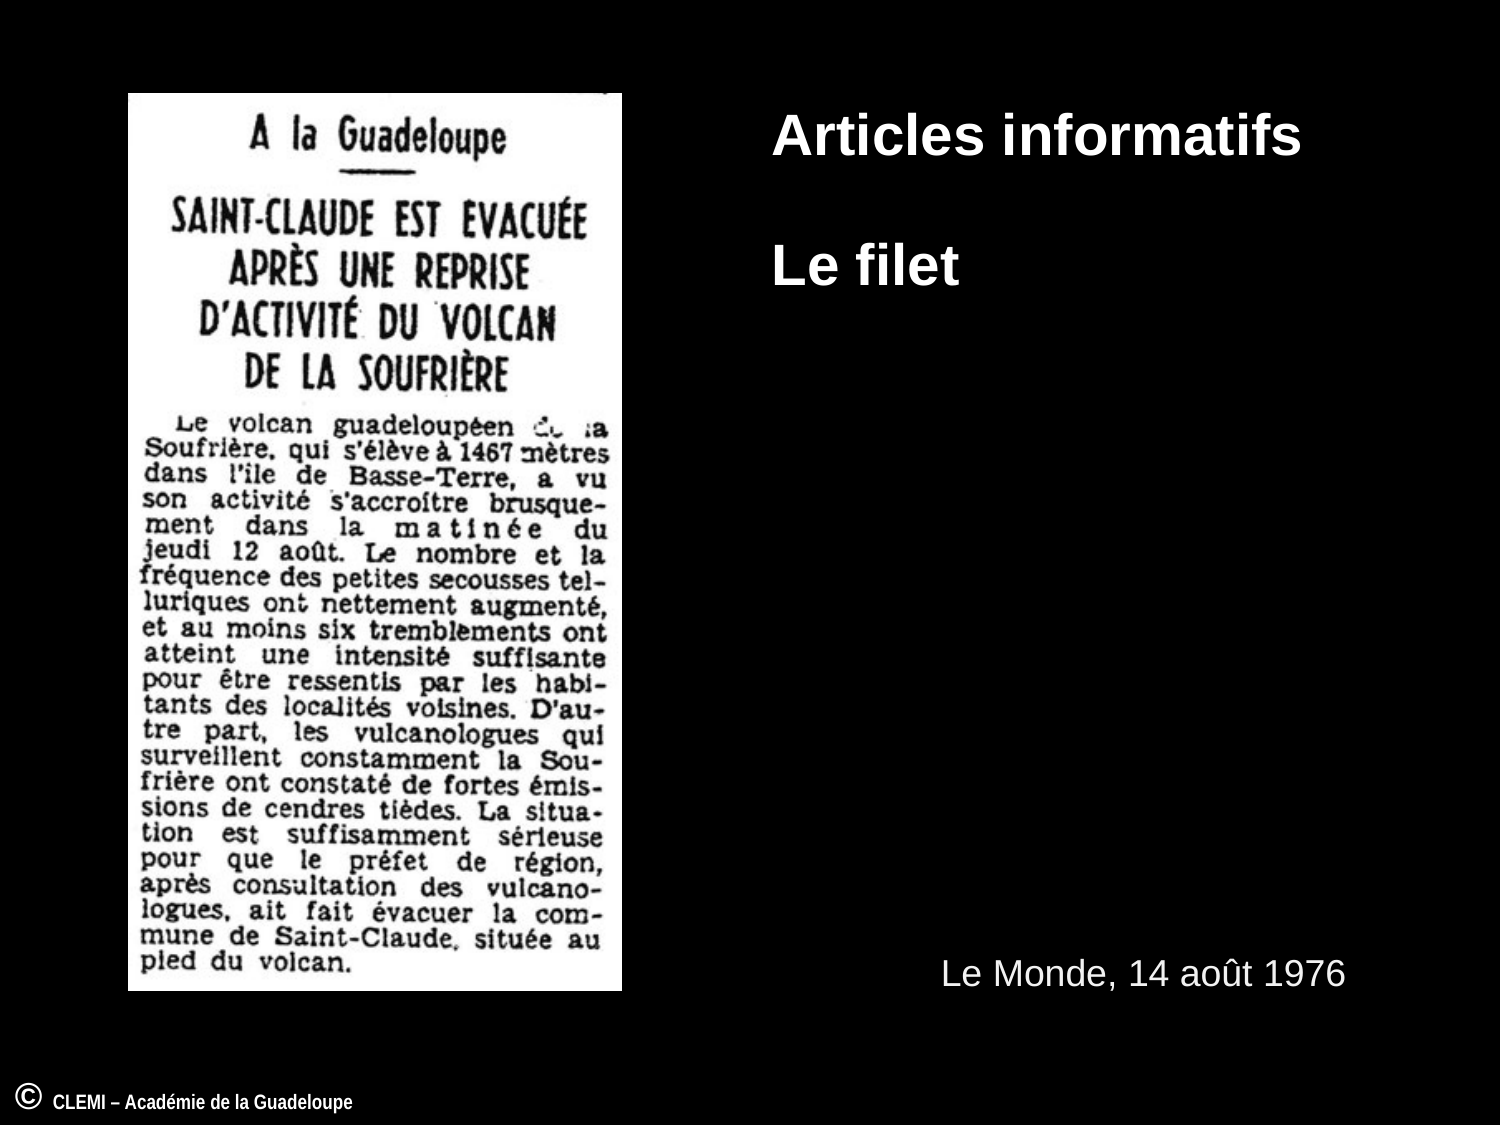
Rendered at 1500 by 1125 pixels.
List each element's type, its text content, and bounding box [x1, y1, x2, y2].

text_box Articles informatifs Le filet [756, 95, 1477, 310]
title Le Monde, 14 août 1976 [925, 925, 1425, 1022]
picture [128, 93, 622, 991]
text_box © CLEMI – Académie de la Guadeloupe [0, 1067, 575, 1125]
